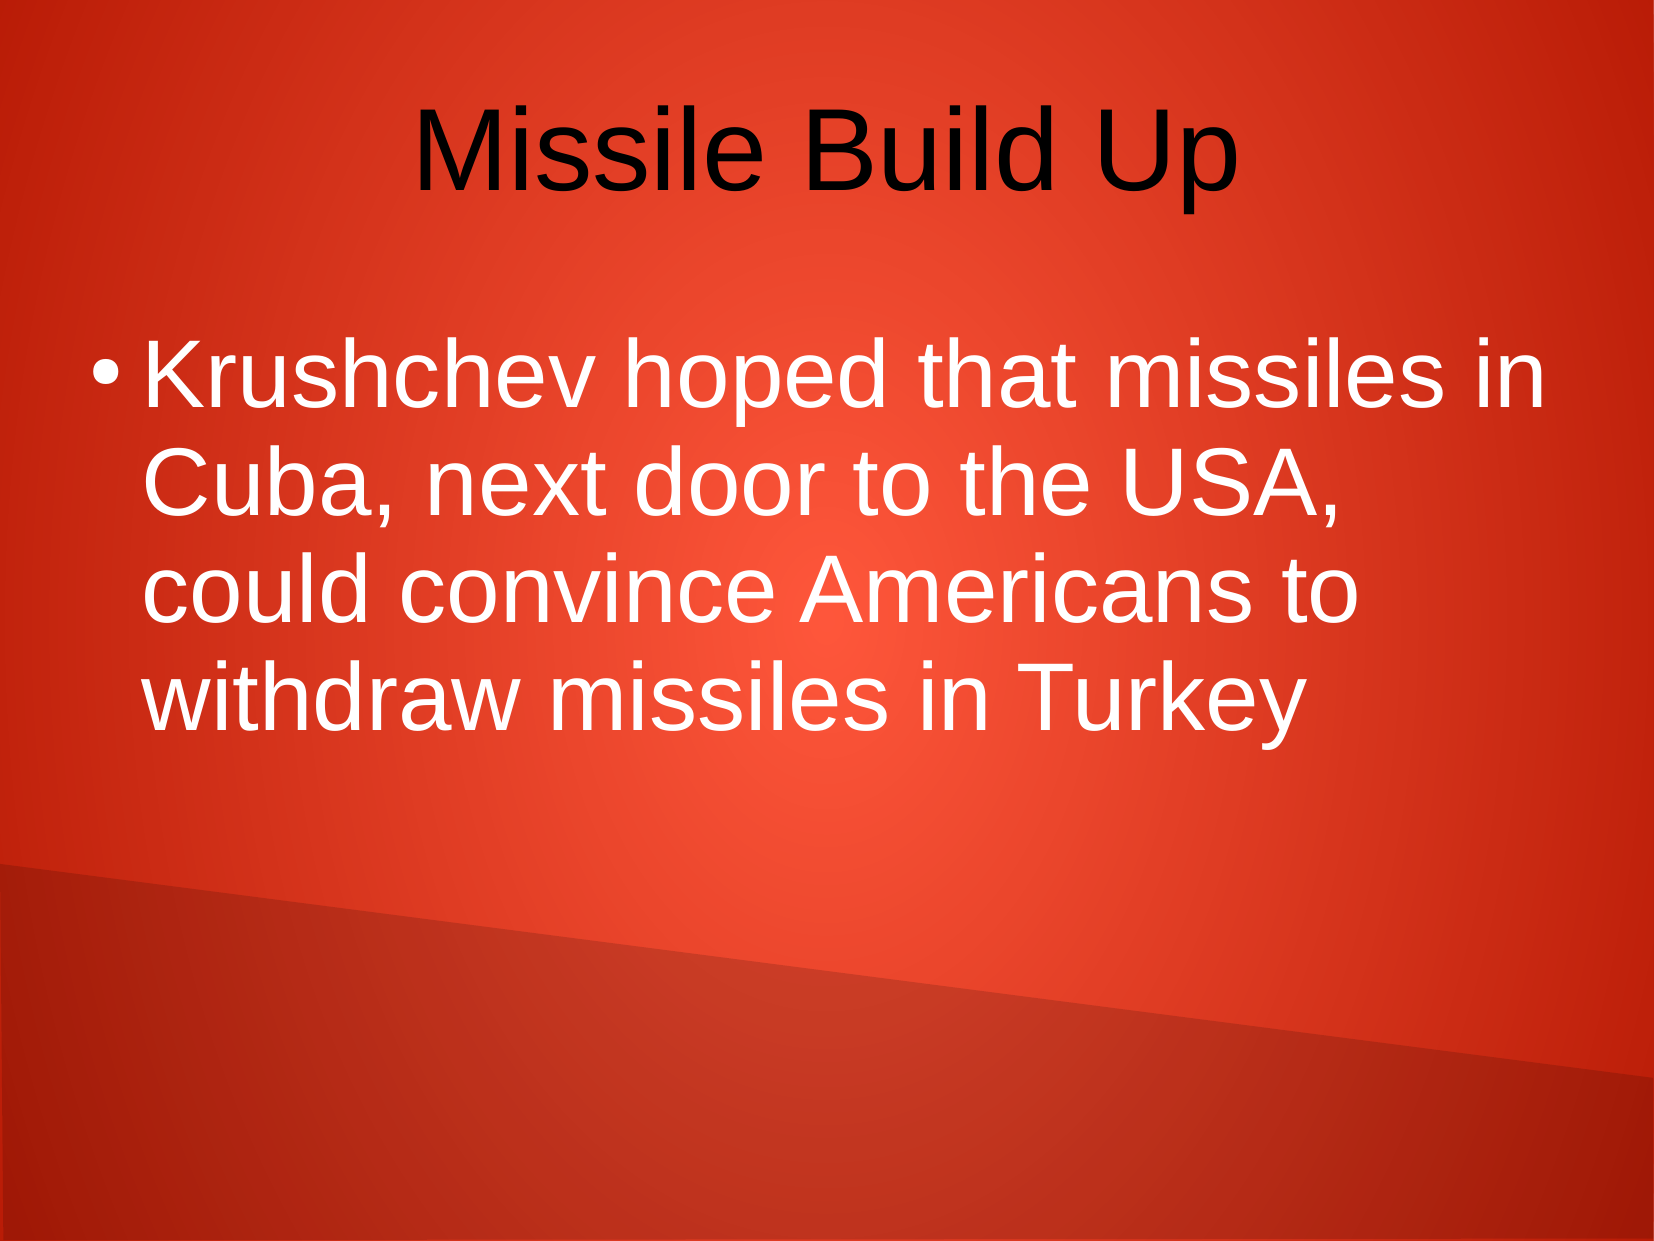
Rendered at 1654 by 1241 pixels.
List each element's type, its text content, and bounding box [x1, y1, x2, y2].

title Missile Build Up [82, 47, 1571, 252]
list Krushchev hoped that missiles in Cuba, next door to the USA, could convince Americans to withdraw missiles in Turkey [70, 320, 1560, 1040]
